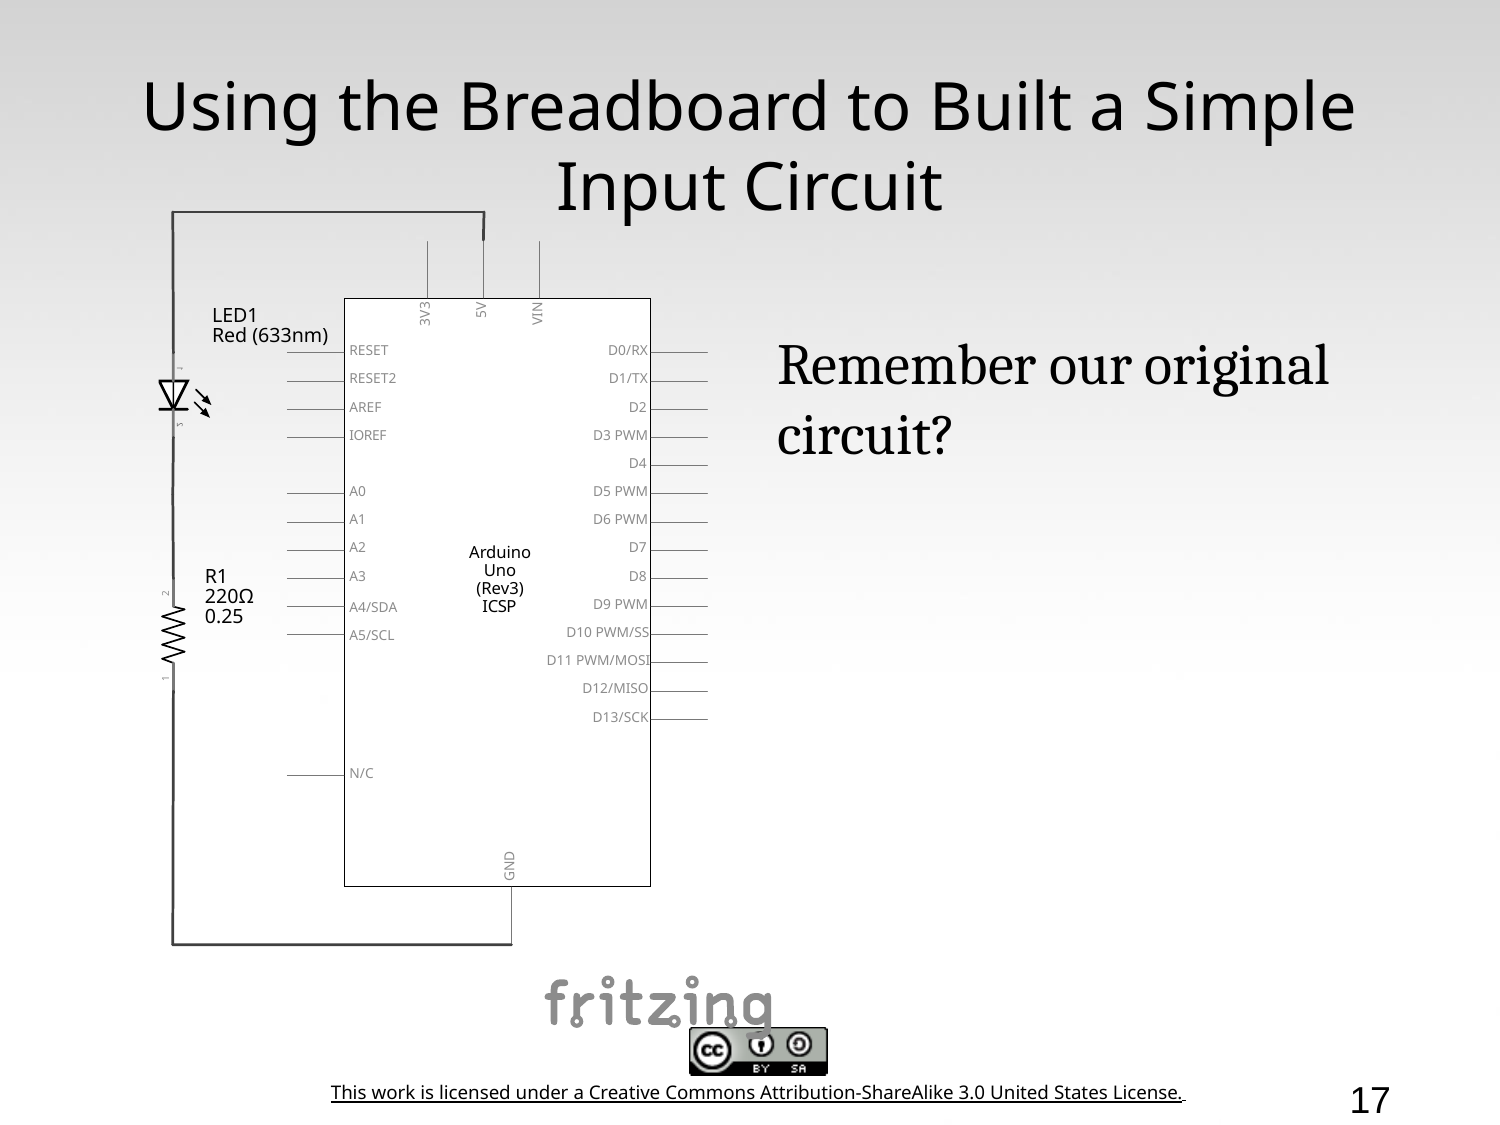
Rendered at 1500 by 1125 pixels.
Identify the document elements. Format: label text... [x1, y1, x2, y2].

list Remember our original circuit? [772, 318, 1388, 1031]
title Using the Breadboard to Built a Simple Input Circuit [112, 50, 1388, 238]
picture [0, 0, 1500, 1125]
